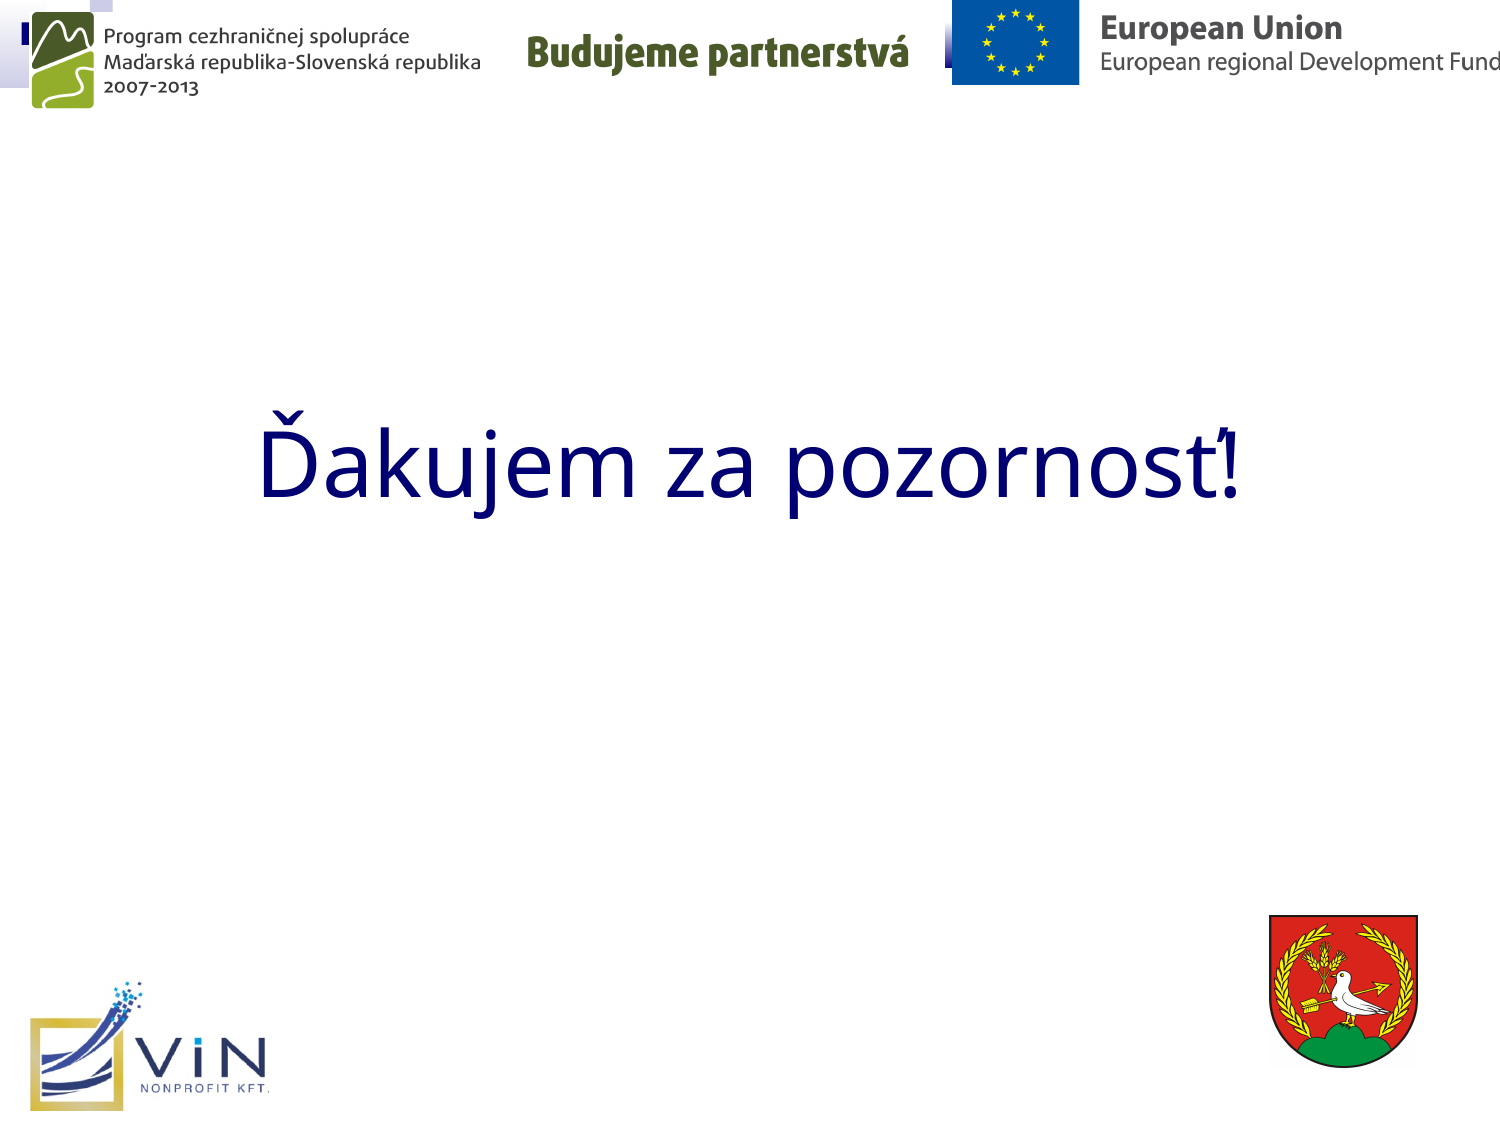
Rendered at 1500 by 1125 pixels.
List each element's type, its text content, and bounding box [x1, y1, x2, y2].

picture [29, 12, 945, 119]
title Ďakujem za pozornosť! [0, 350, 1500, 575]
picture [952, 0, 1500, 87]
picture [7, 980, 269, 1111]
picture [1269, 915, 1418, 1068]
